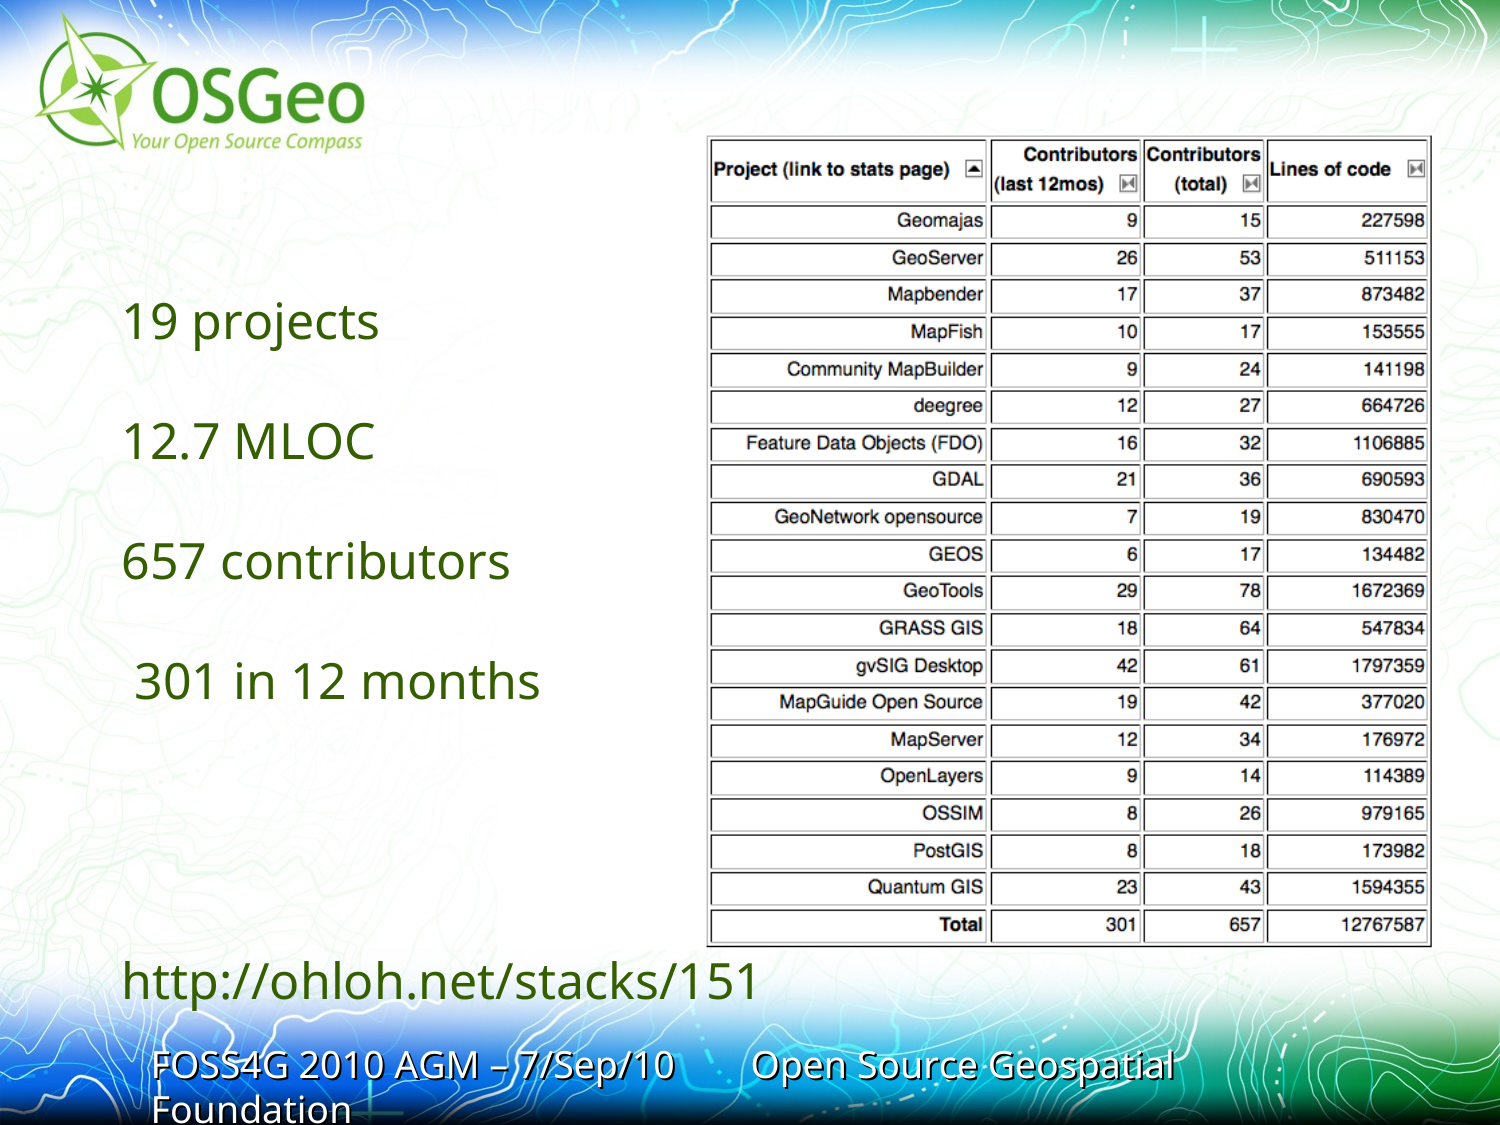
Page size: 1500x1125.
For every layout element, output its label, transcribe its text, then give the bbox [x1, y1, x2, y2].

picture [269, 1115, 277, 1121]
picture [177, 1107, 187, 1121]
picture [337, 1107, 348, 1125]
picture [246, 1107, 256, 1121]
picture [224, 1107, 235, 1125]
picture [0, 0, 1500, 1125]
text_box 19 projects 12.7 MLOC 657 contributors 301 in 12 months http://ohloh.net/stacks/151 [106, 282, 1447, 1018]
picture [313, 1107, 323, 1121]
